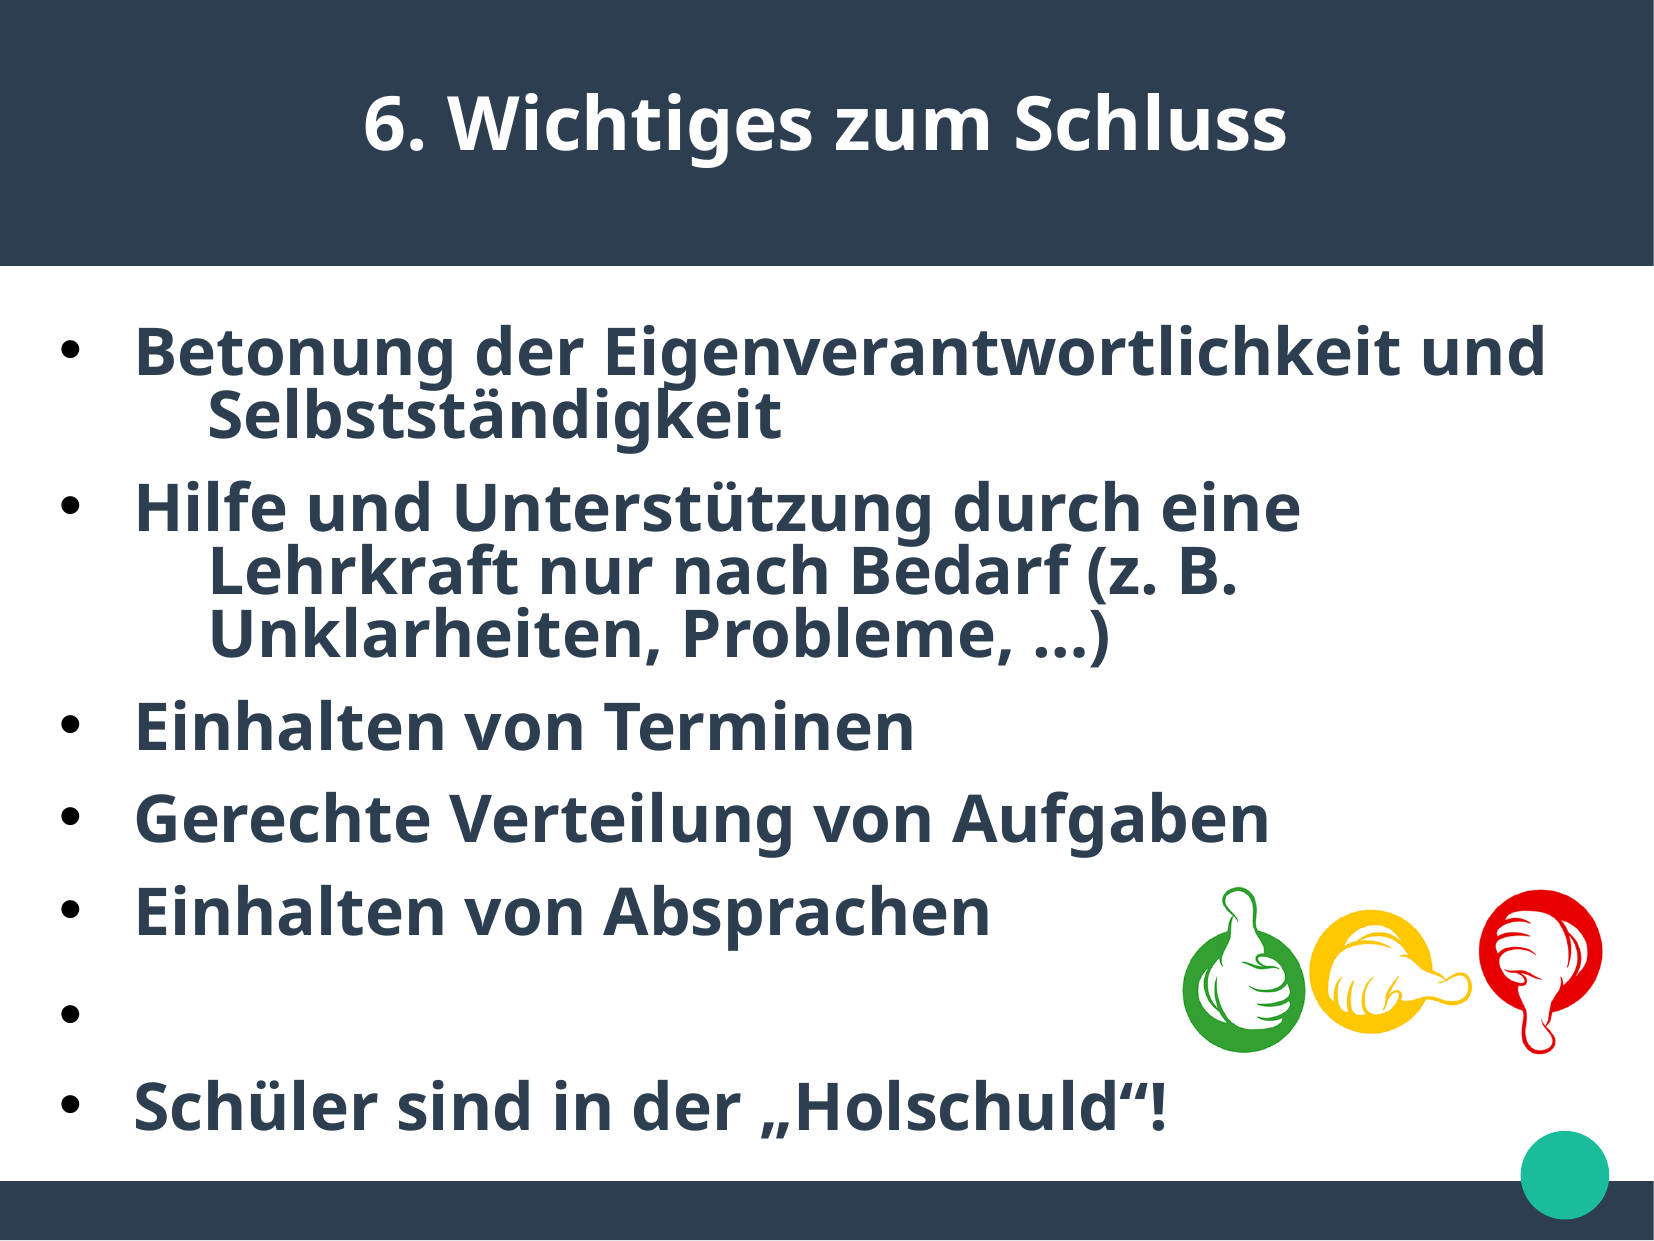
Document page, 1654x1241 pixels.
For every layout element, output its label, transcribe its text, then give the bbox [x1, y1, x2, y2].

picture [1595, 885, 1606, 1055]
title 6. Wichtiges zum Schluss [59, 41, 1595, 199]
list Betonung der Eigenverantwortlichkeit und Selbstständigkeit Hilfe und Unterstützung durch eine Lehrkraft nur nach Bedarf (z. B. Unklarheiten, Probleme, …) Einhalten von Terminen Gerechte Verteilung von Aufgaben Einhalten von Absprachen Schüler sind in der „Holschuld“! [59, 324, 1595, 1152]
